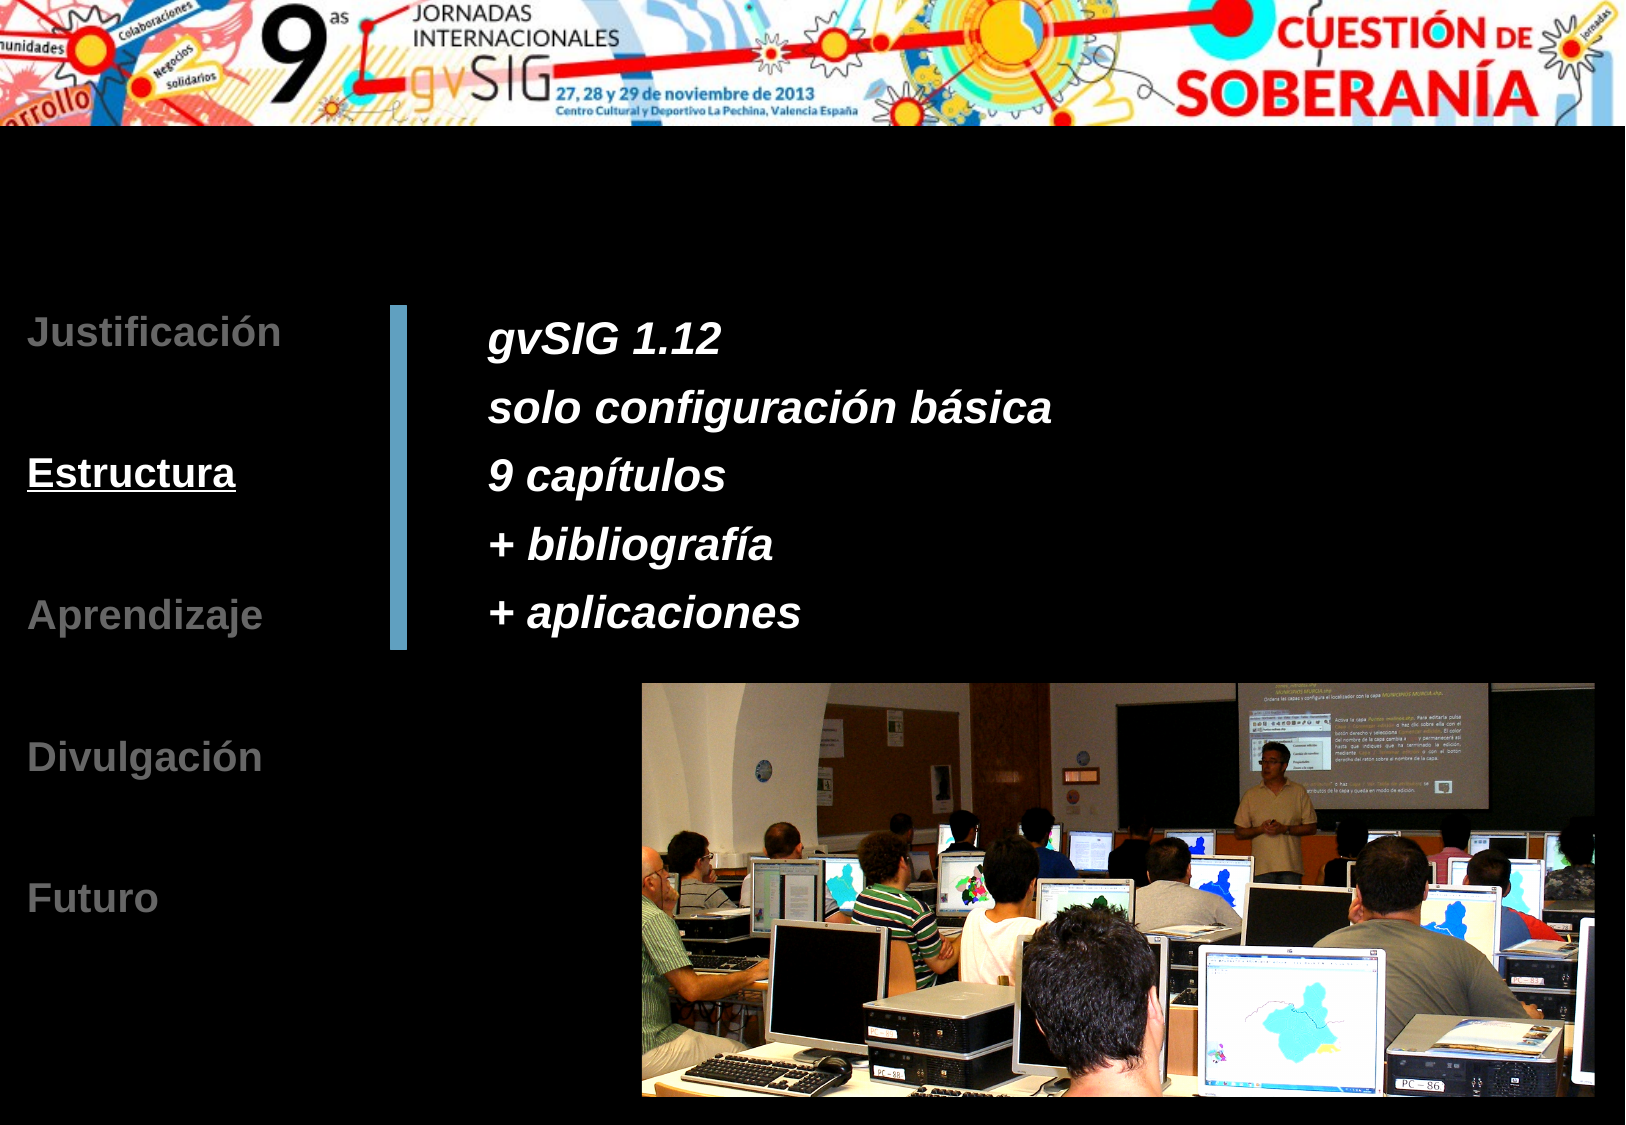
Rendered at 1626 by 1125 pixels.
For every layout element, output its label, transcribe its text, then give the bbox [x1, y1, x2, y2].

text_box gvSIG 1.12 solo configuración básica 9 capítulos + bibliografía + aplicaciones [472, 301, 1111, 646]
picture [388, 304, 408, 650]
text_box Justificación Estructura Aprendizaje Divulgación Futuro [11, 296, 319, 929]
picture [641, 683, 1595, 1097]
picture [0, 0, 1626, 126]
